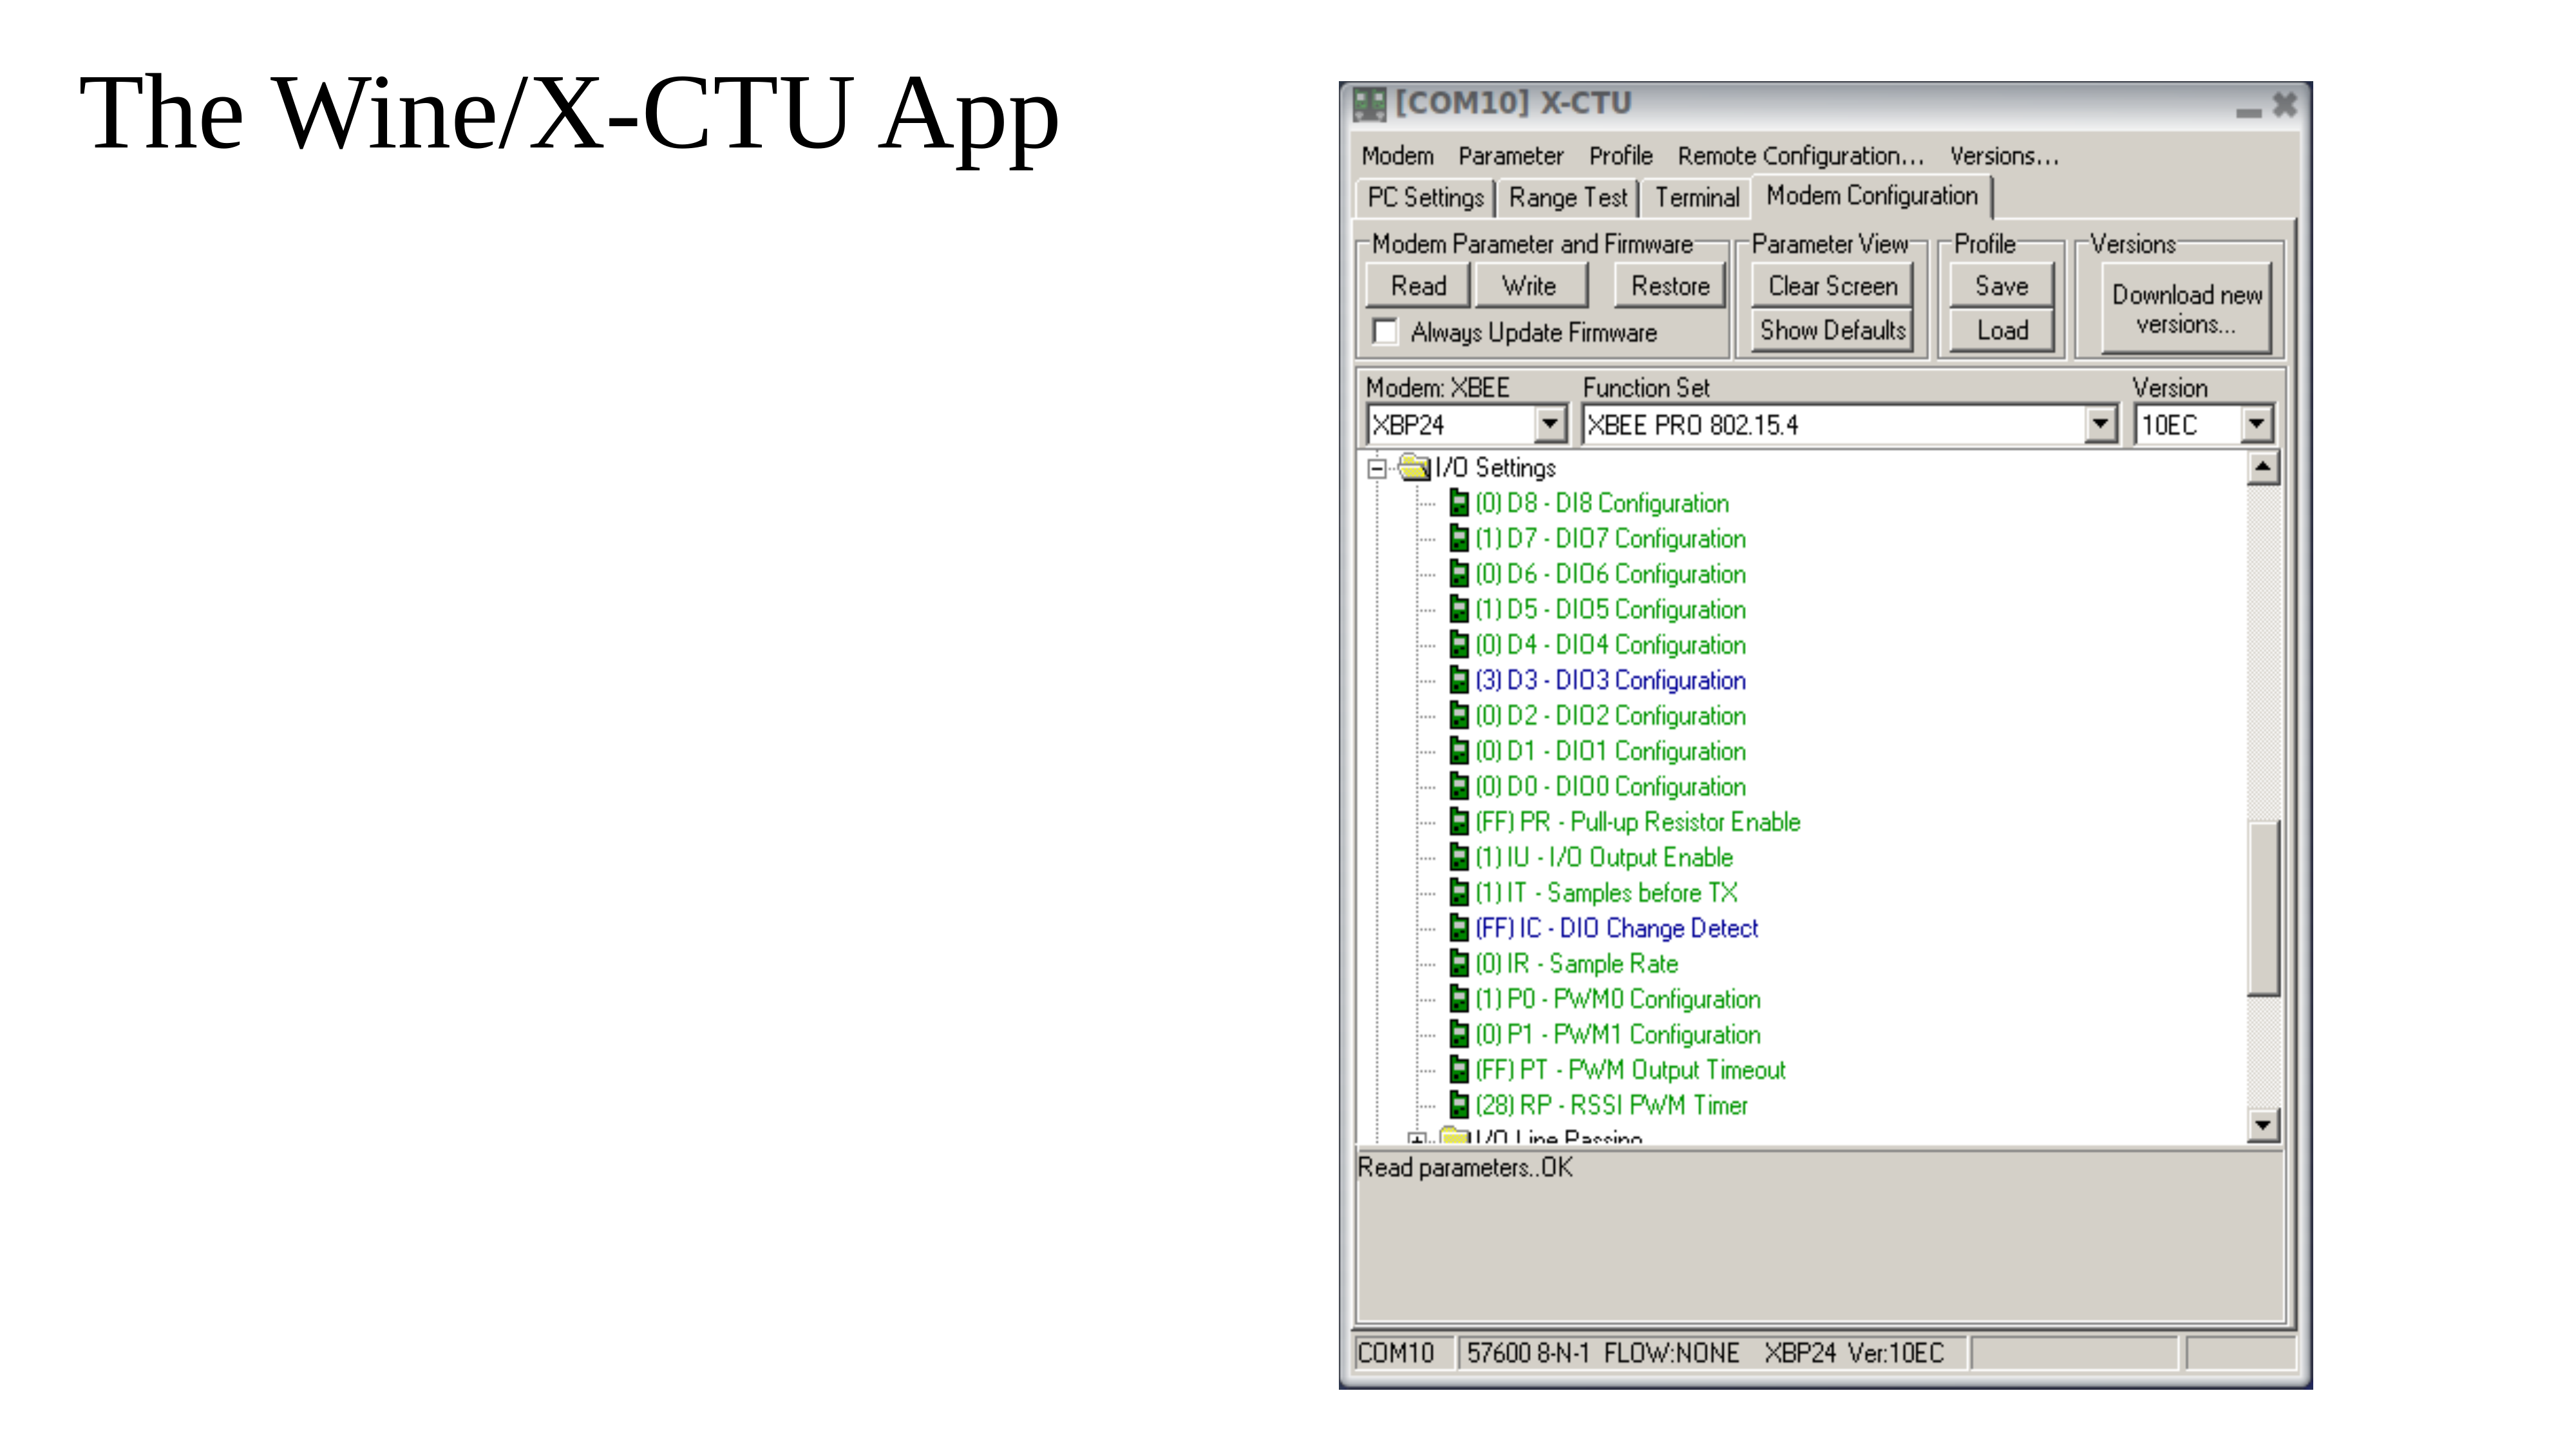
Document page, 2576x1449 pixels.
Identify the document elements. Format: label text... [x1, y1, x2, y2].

title The Wine/X-CTU App [73, 17, 2503, 192]
picture [1339, 81, 2313, 1390]
